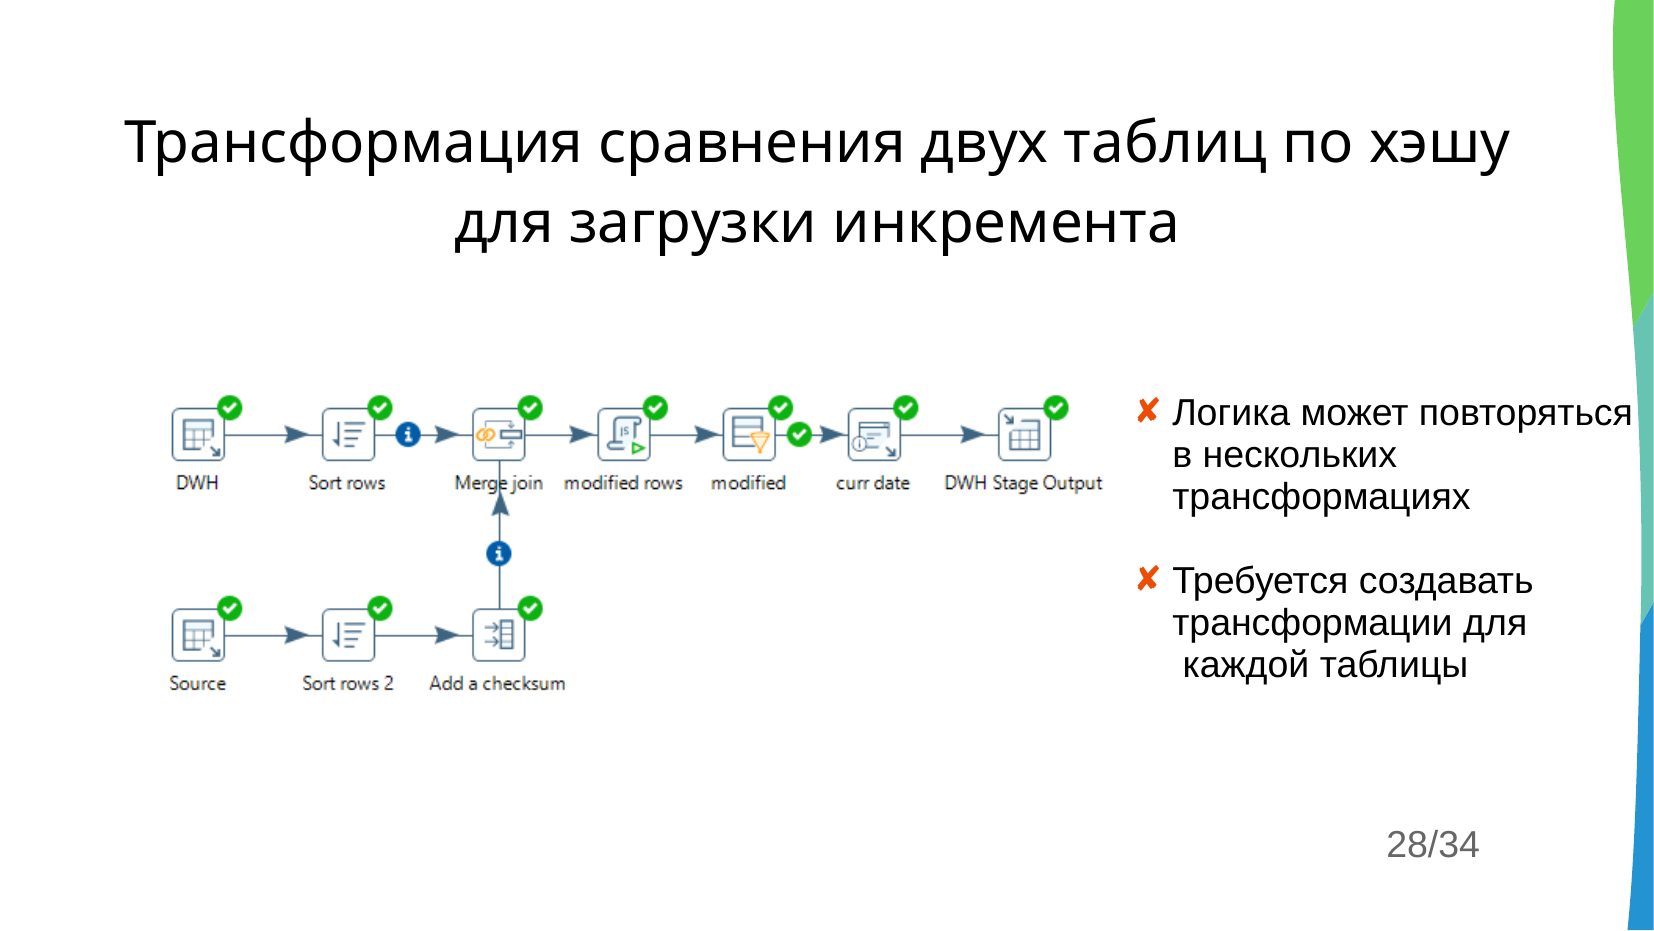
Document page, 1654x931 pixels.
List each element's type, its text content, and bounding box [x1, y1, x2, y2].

picture [147, 383, 1122, 698]
title Трансформация сравнения двух таблиц по хэшу для загрузки инкремента [104, 55, 1530, 305]
text_box Логика может повторяться в нескольких трансформациях Требуется создавать трансформации для каждой таблицы [1122, 383, 1654, 693]
text_box <номер>/34 [1380, 815, 1616, 873]
